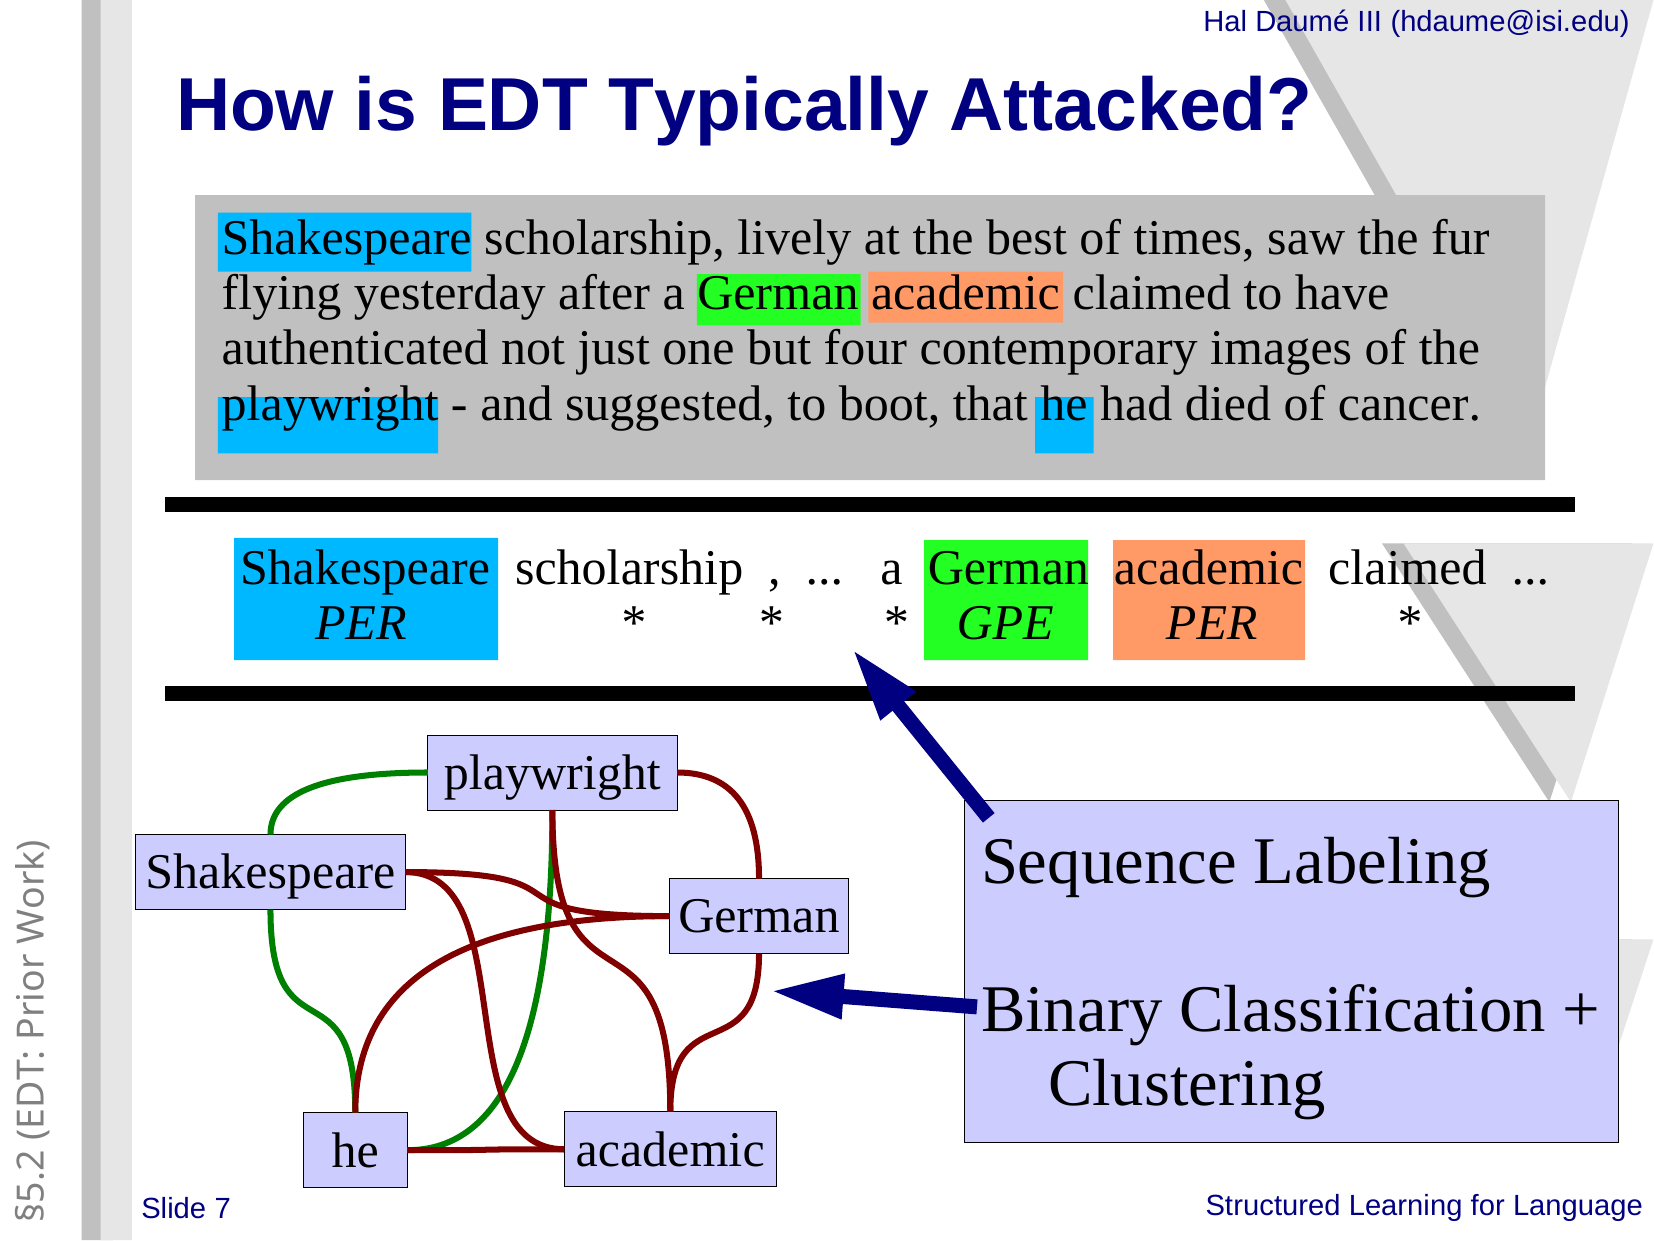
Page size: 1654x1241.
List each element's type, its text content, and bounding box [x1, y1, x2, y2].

title How is EDT Typically Attacked? [176, 44, 1509, 166]
text_box German [669, 878, 849, 954]
text_box Shakespeare scholarship , ... a German academic claimed ... PER * * * GPE PER * [240, 540, 1551, 661]
text_box he [303, 1112, 408, 1188]
text_box [195, 195, 1546, 481]
text_box §5.2 (EDT: Prior Work) [3, 841, 64, 1223]
text_box Sequence Labeling Binary Classification + Clustering [964, 800, 1619, 1143]
text_box academic [564, 1111, 777, 1187]
text_box Shakespeare [135, 834, 406, 910]
text_box Shakespeare scholarship, lively at the best of times, saw the fur flying yesterday after a German academic claimed to have authenticated not just one but four contemporary images of the playwright - and suggested, to boot, that he had died of cancer. [221, 209, 1496, 452]
text_box playwright [427, 735, 678, 811]
text_box [234, 537, 499, 661]
